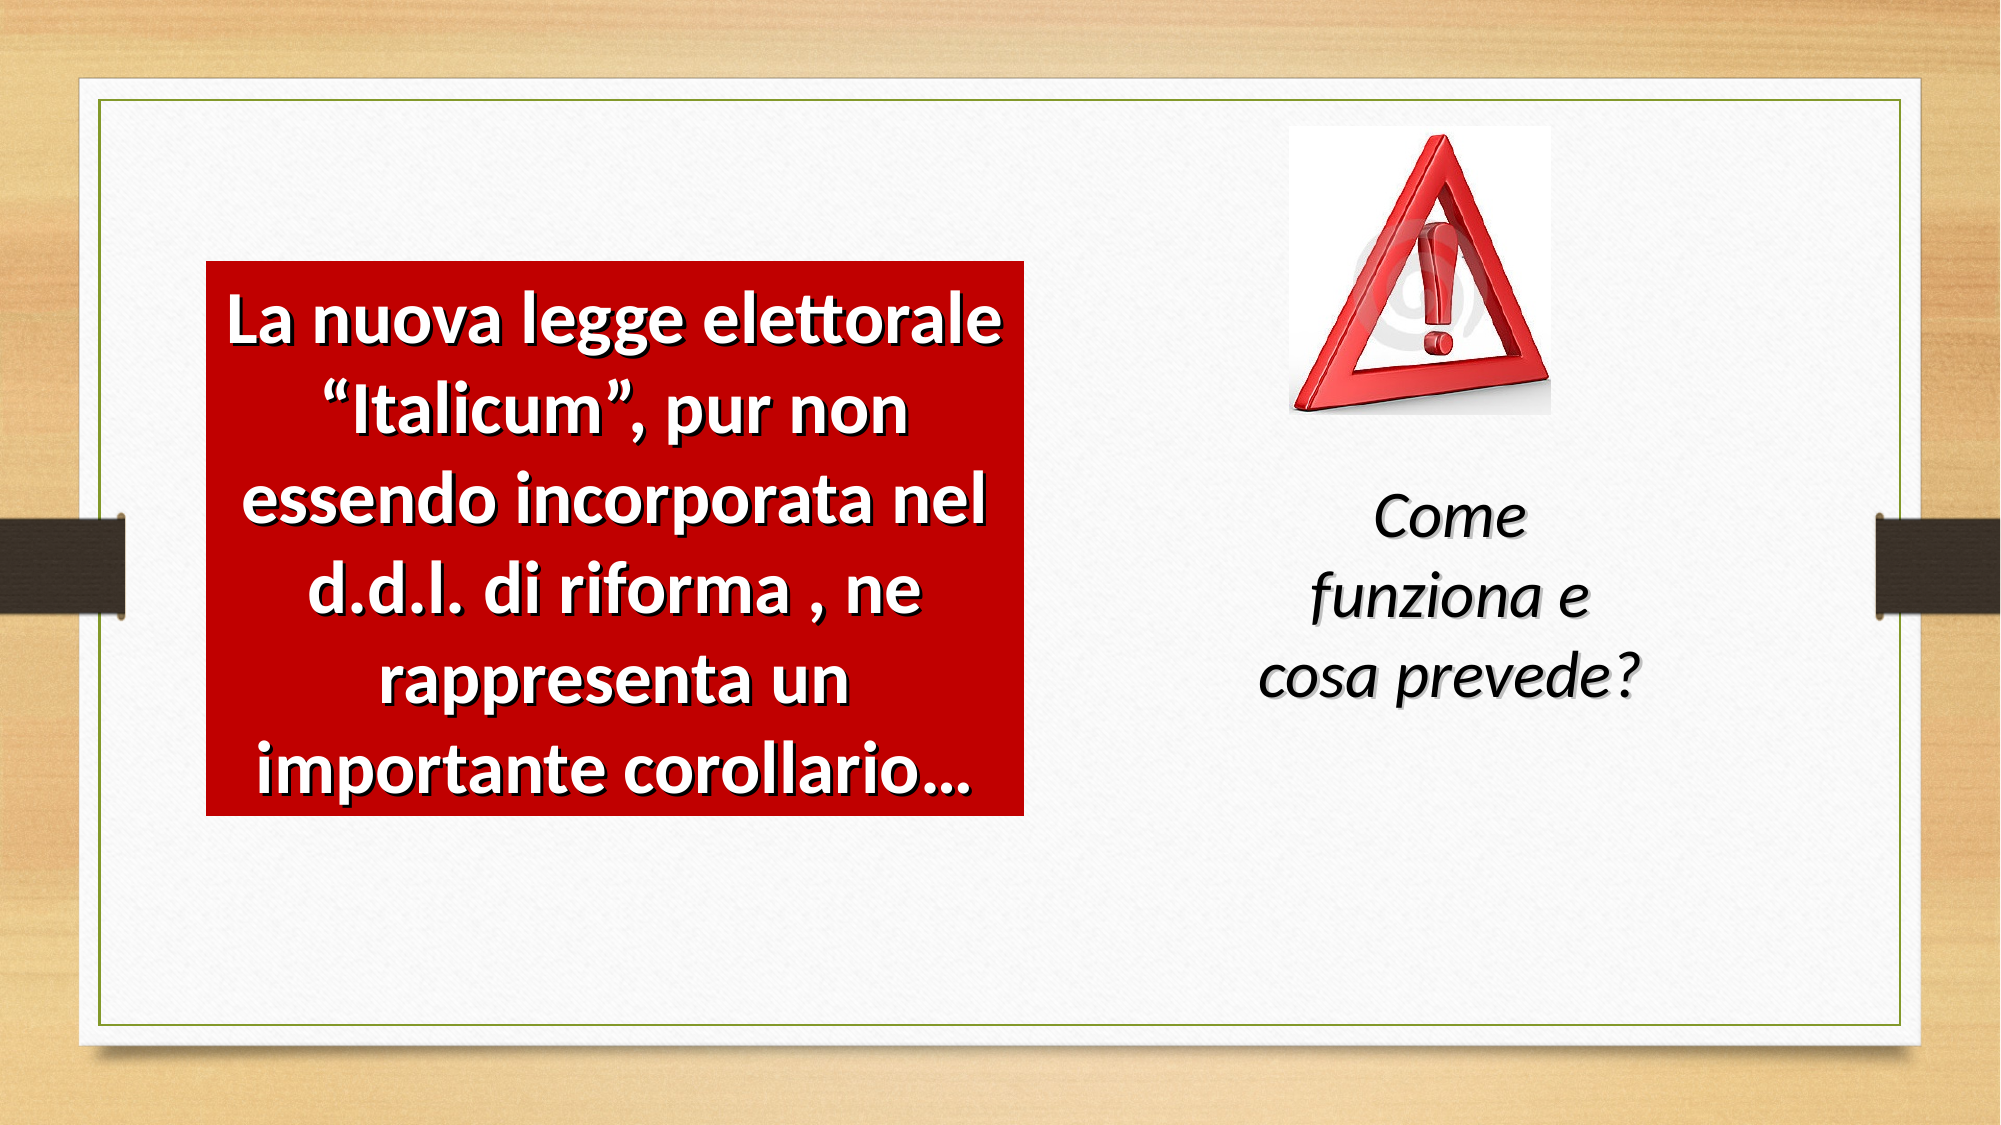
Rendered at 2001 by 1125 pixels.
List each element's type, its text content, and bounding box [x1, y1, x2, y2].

text_box Come funziona e cosa prevede? [1235, 463, 1666, 718]
picture [1289, 126, 1551, 415]
text_box La nuova legge elettorale “Italicum”, pur non essendo incorporata nel d.d.l. di riforma , ne rappresenta un importante corollario… [206, 261, 1024, 816]
